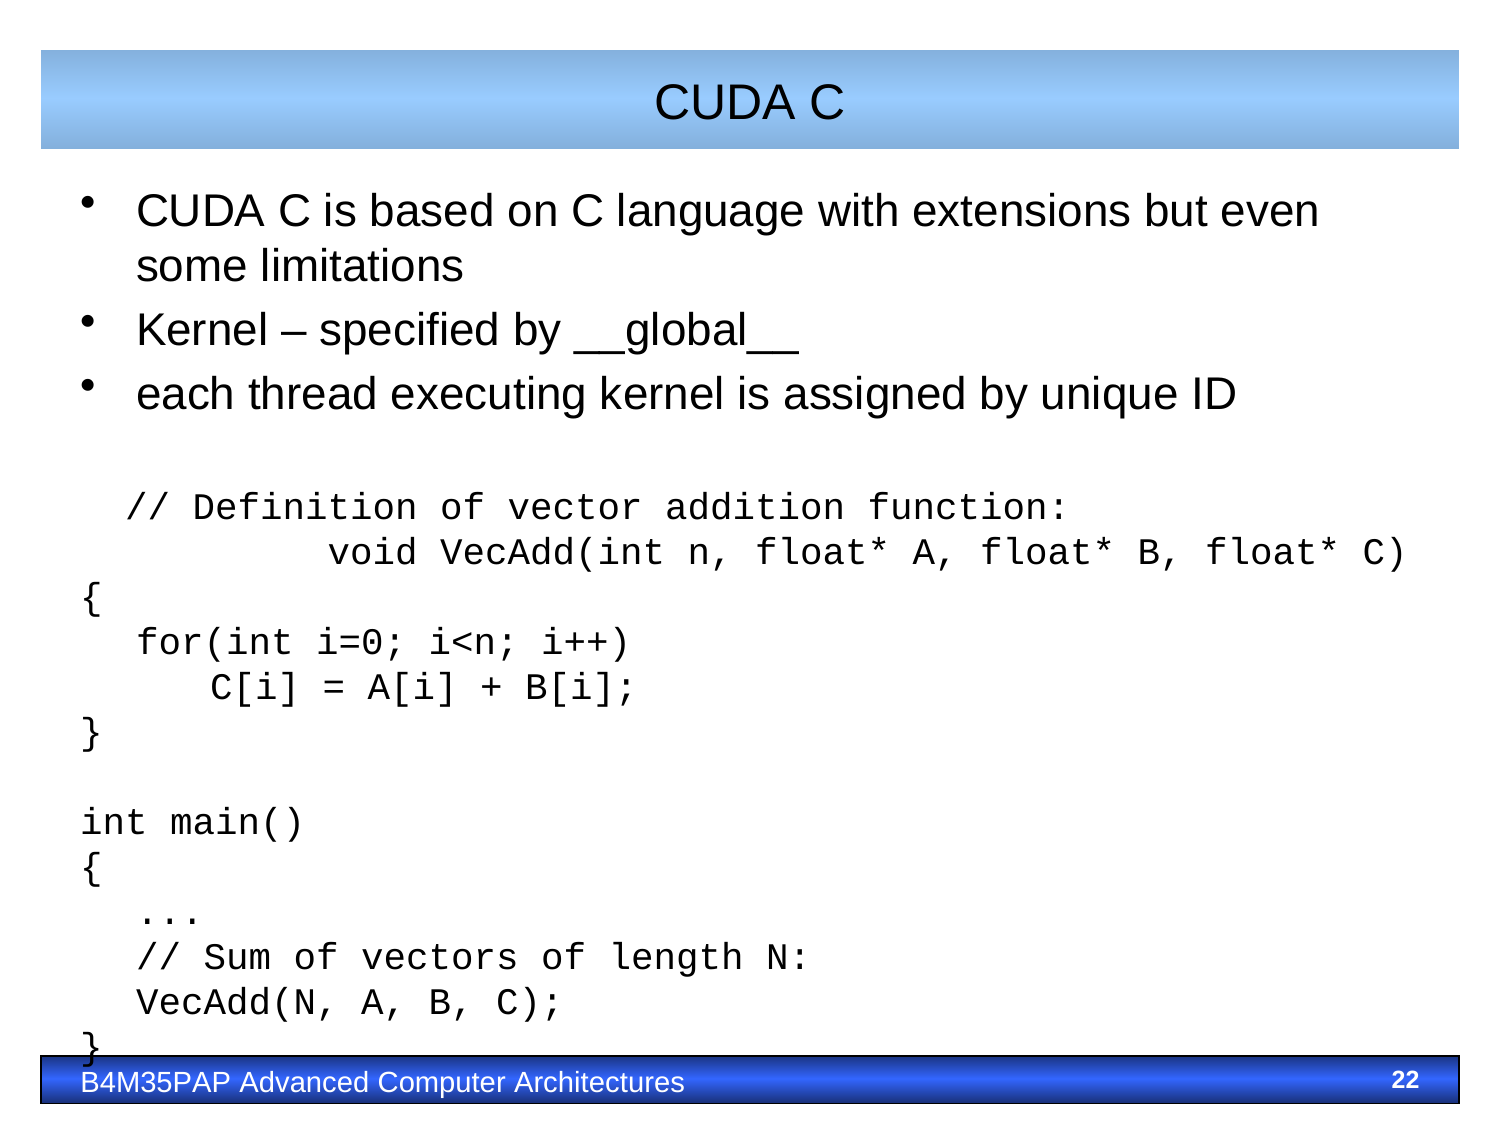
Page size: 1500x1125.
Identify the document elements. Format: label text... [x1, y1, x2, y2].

list CUDA C is based on C language with extensions but even some limitations Kernel – specified by __global__ each thread executing kernel is assigned by unique ID // Definition of vector addition function: void VecAdd(int n, float* A, float* B, float* C) { for(int i=0; i<n; i++) C[i] = A[i] + B[i]; } int main() { ... // Sum of vectors of length N: VecAdd(N, A, B, C); } [64, 172, 1436, 1000]
title CUDA C [41, 50, 1459, 149]
